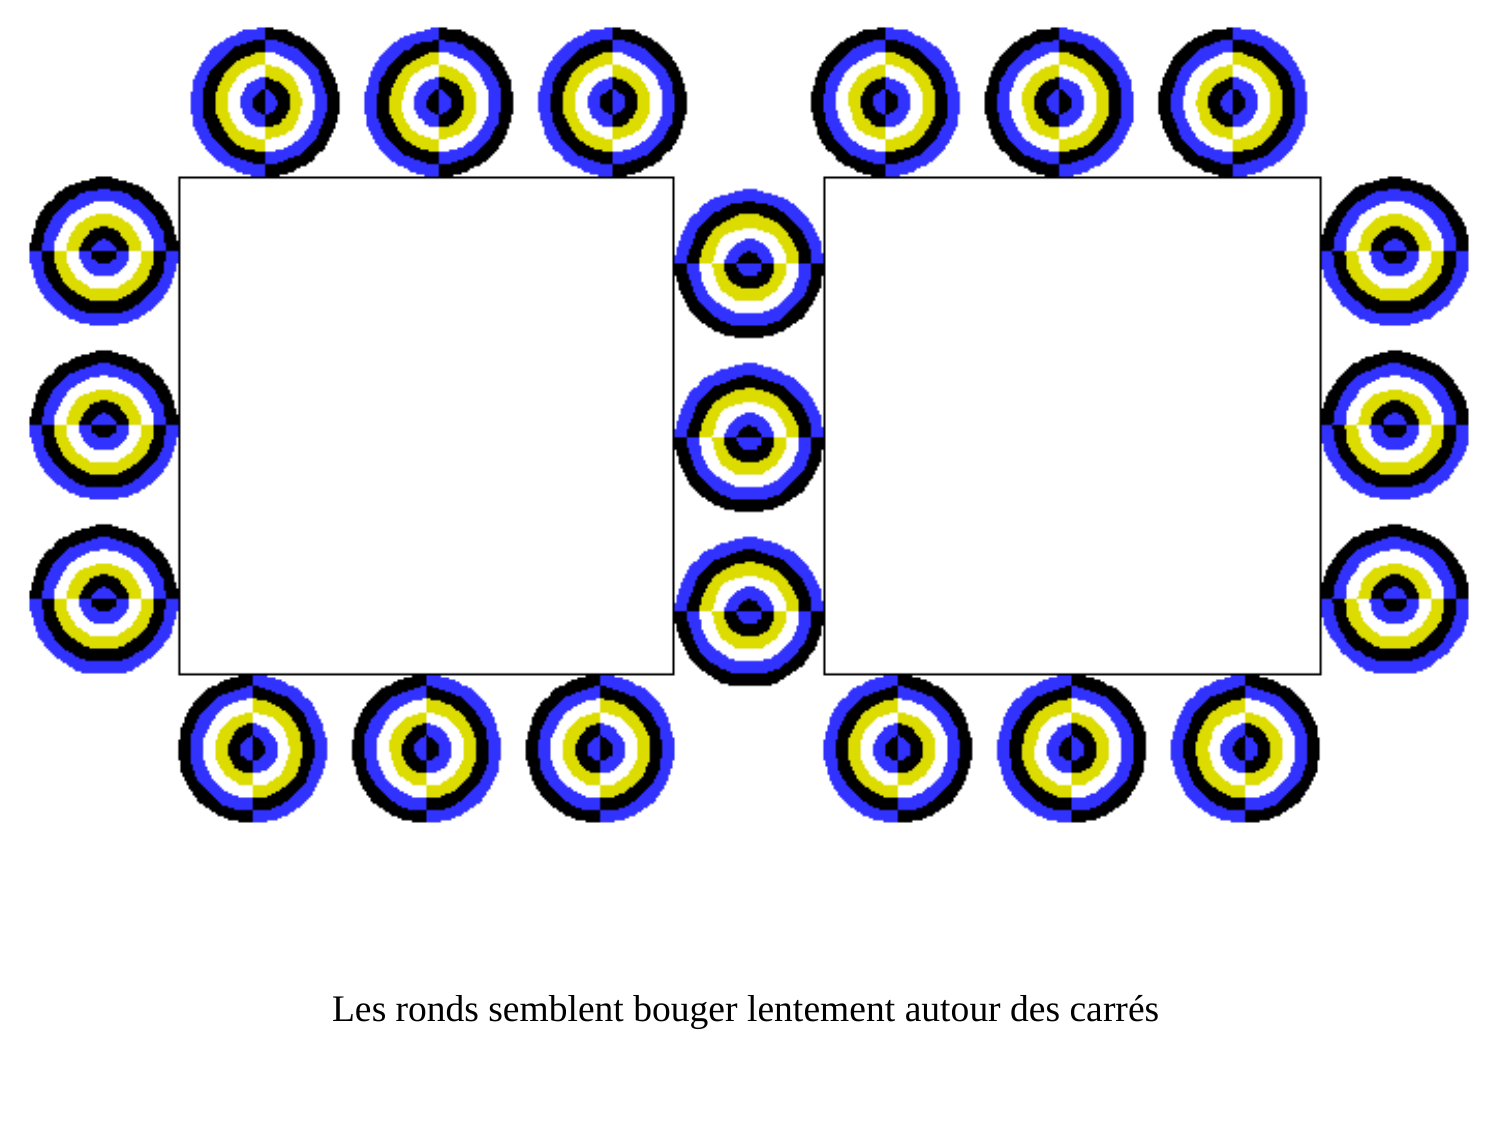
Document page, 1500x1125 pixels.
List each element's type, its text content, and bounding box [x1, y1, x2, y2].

picture [0, 0, 1500, 854]
text_box Les ronds semblent bouger lentement autour des carrés [317, 975, 1176, 1037]
